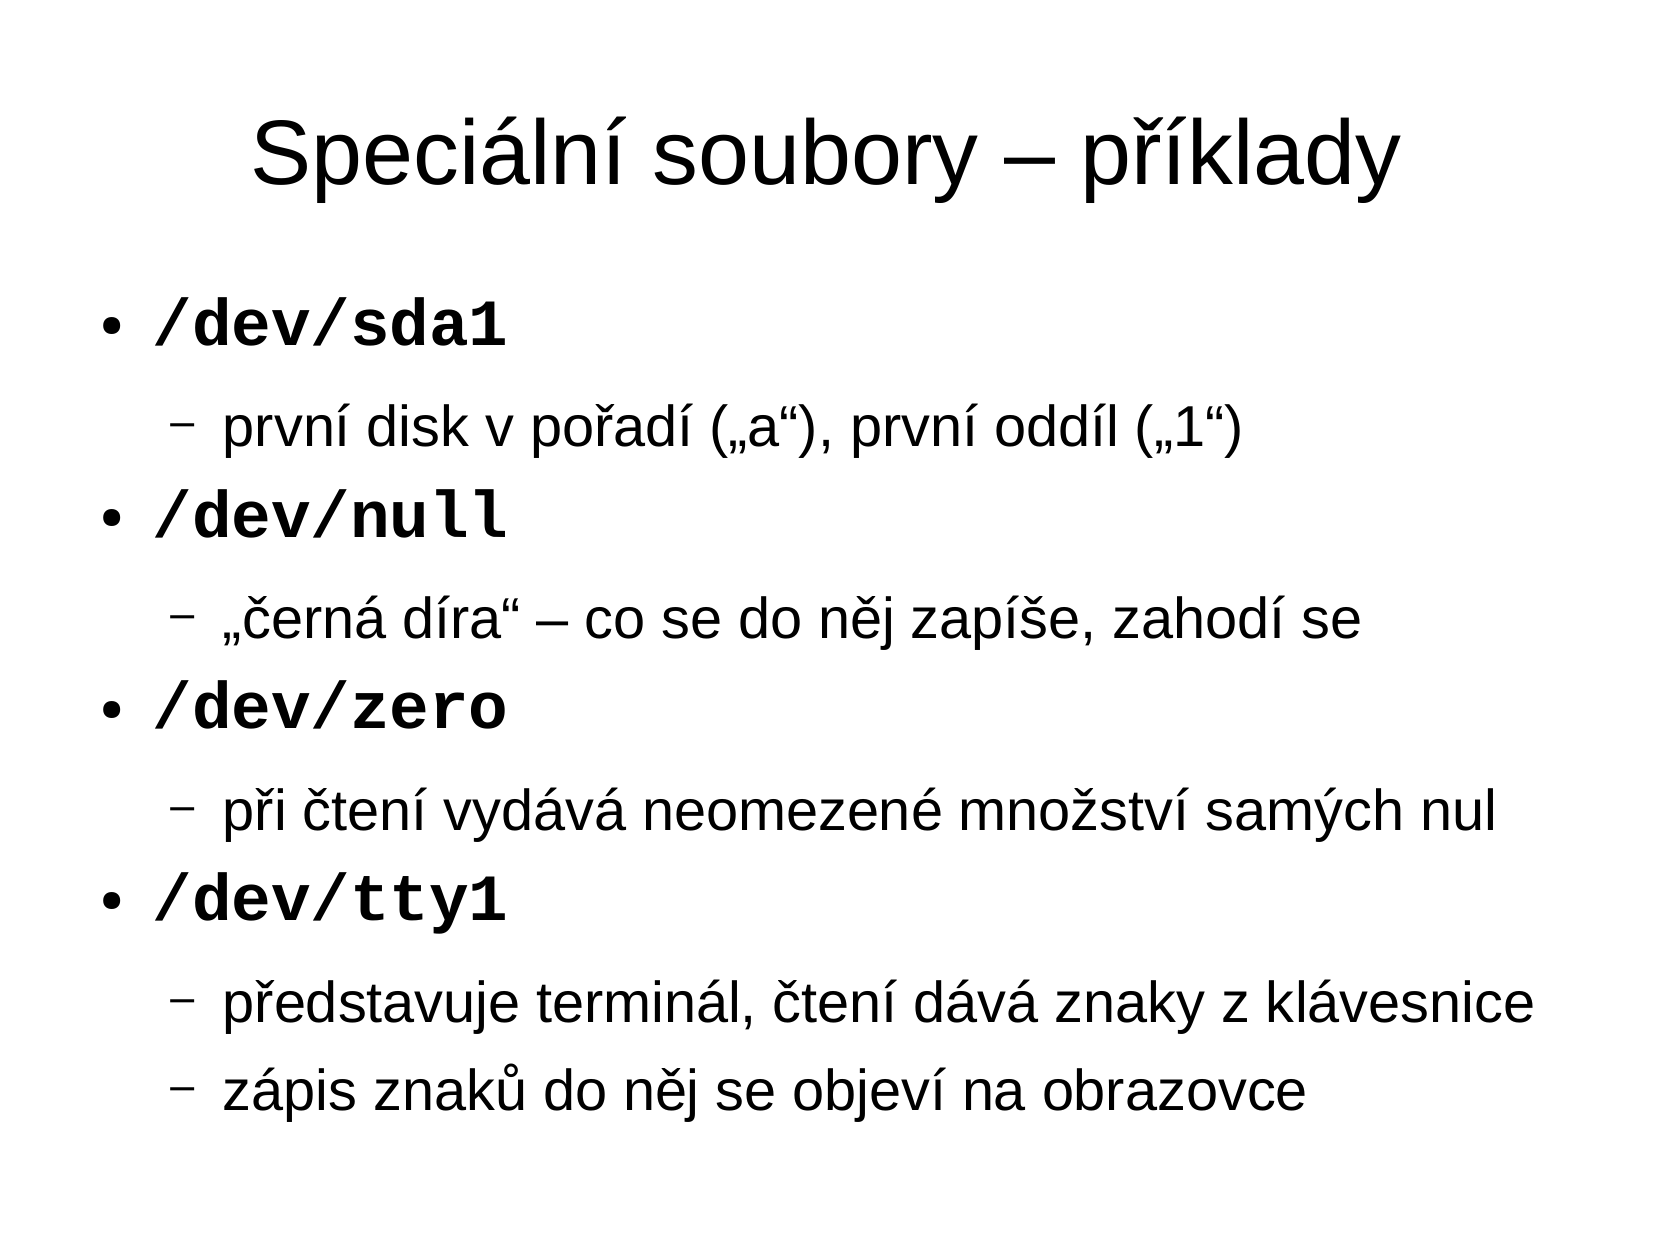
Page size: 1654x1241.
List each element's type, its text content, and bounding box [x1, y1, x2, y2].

title Speciální soubory – příklady [82, 56, 1571, 250]
list /dev/sda1 první disk v pořadí („a“), první oddíl („1“) /dev/null „černá díra“ – co se do něj zapíše, zahodí se /dev/zero při čtení vydává neomezené množství samých nul /dev/tty1 představuje terminál, čtení dává znaky z klávesnice zápis znaků do něj se objeví na obrazovce [82, 290, 1571, 1129]
